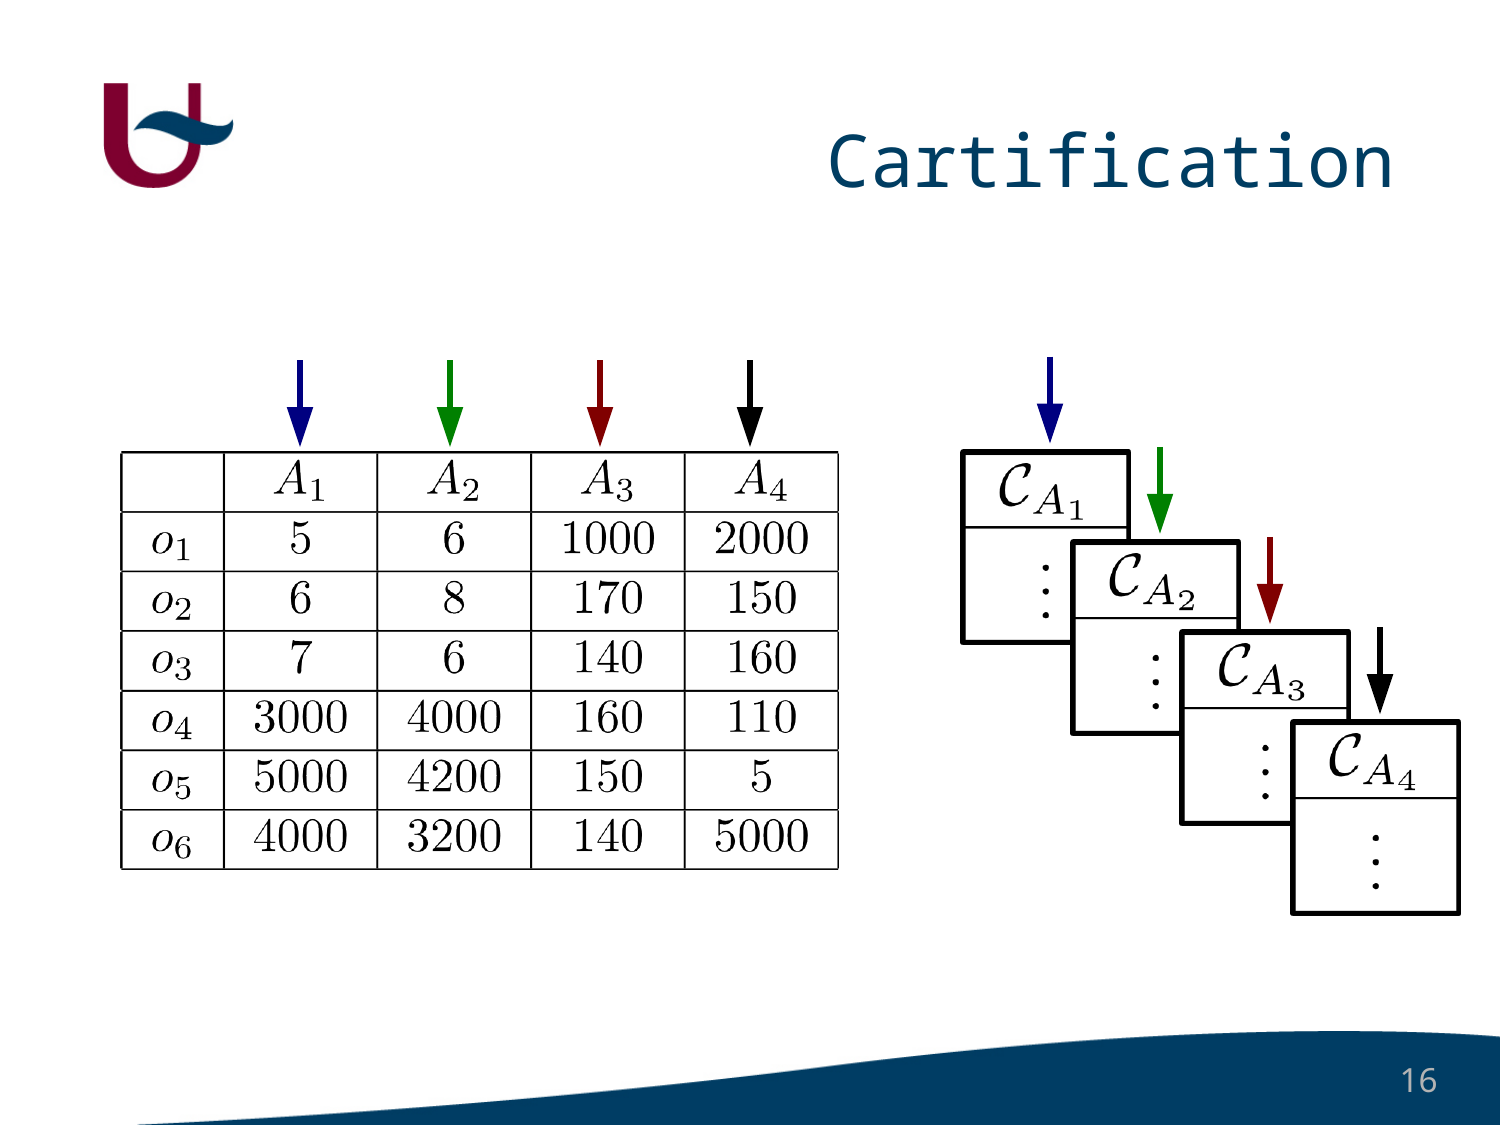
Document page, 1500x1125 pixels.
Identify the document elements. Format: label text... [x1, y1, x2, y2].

picture [120, 451, 839, 871]
picture [103, 83, 234, 105]
picture [137, 1031, 1500, 1125]
title Cartification [103, 105, 1396, 210]
picture [960, 449, 1461, 916]
